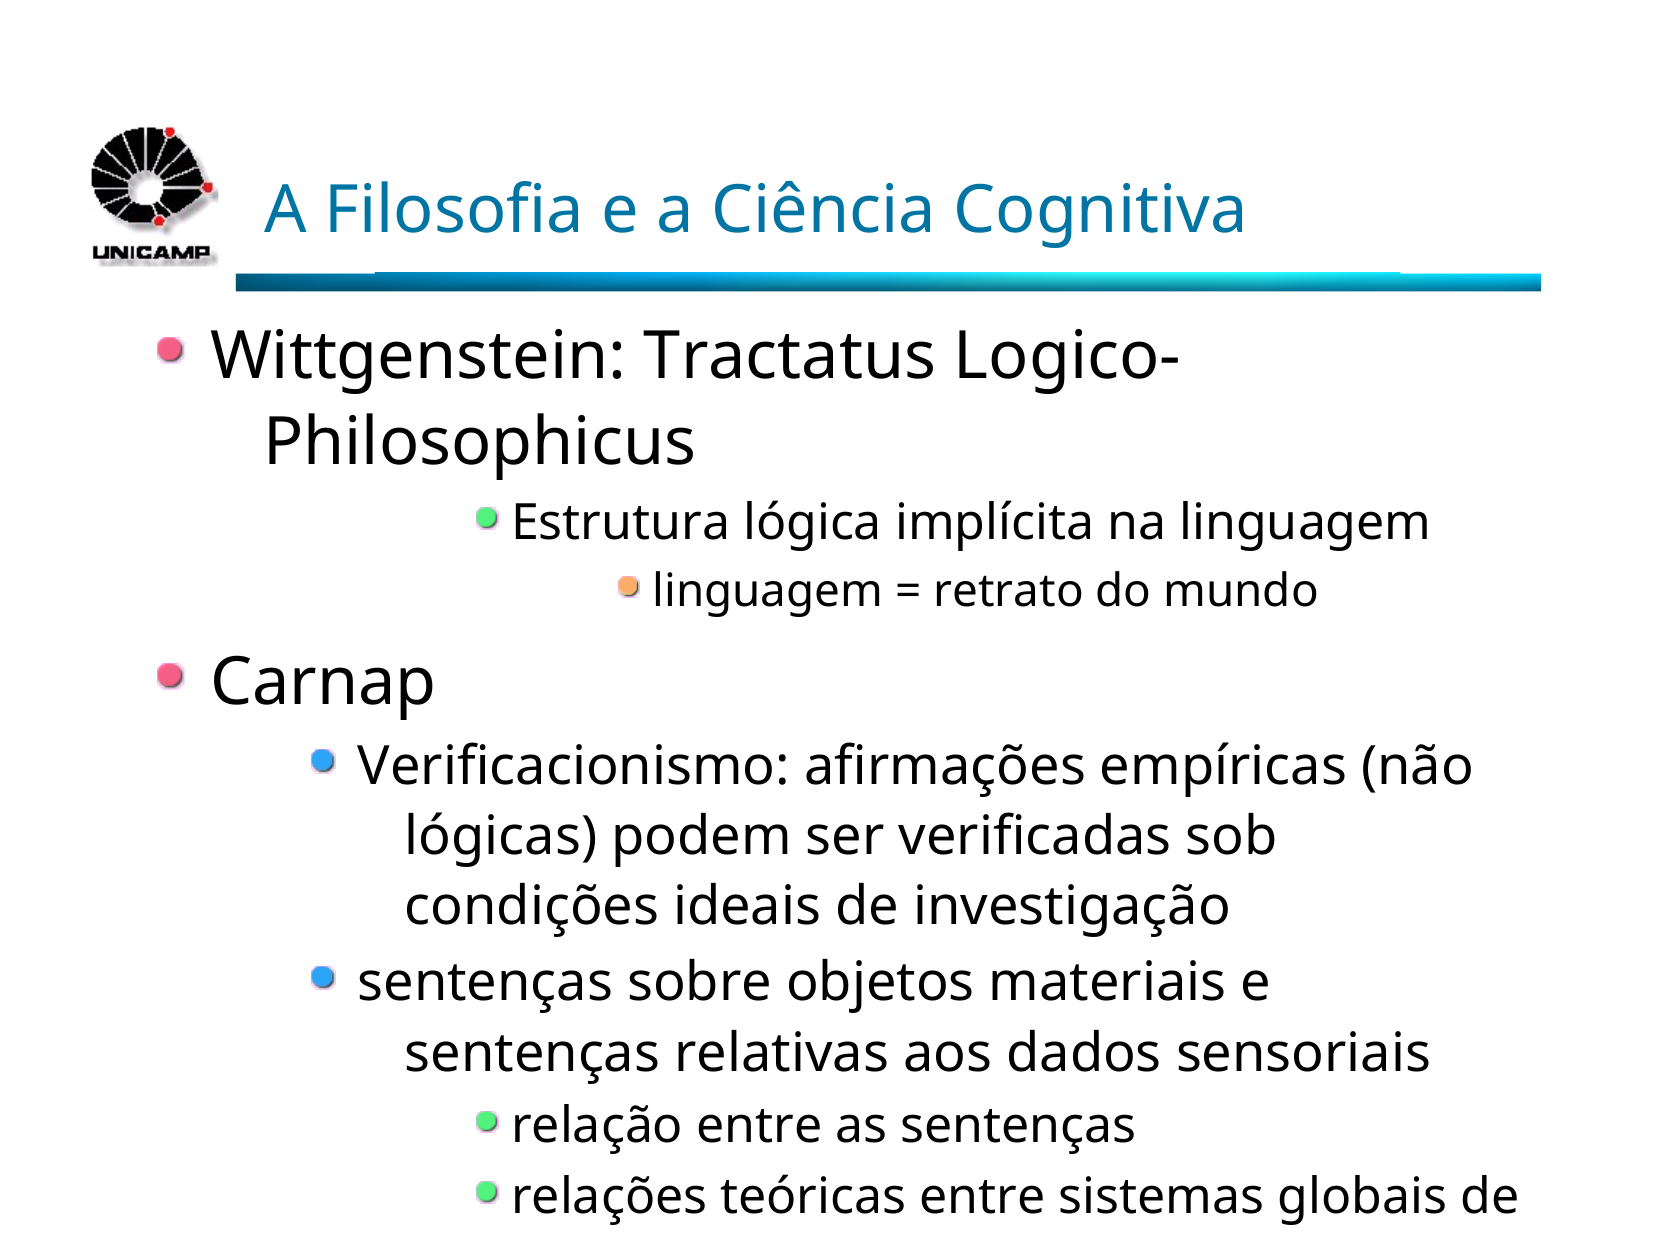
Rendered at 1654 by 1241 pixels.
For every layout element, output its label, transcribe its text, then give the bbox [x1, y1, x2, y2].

title A Filosofia e a Ciência Cognitiva [264, 42, 1534, 250]
list Wittgenstein: Tractatus Logico-Philosophicus Estrutura lógica implícita na linguagem linguagem = retrato do mundo Carnap Verificacionismo: afirmações empíricas (não lógicas) podem ser verificadas sob condições ideais de investigação sentenças sobre objetos materiais e sentenças relativas aos dados sensoriais relação entre as sentenças relações teóricas entre sistemas globais de sentenças Toda a filosofia: reduzida a questões de sintaxe lógica [121, 309, 1534, 1186]
picture [125, 272, 1654, 295]
picture [475, 1186, 500, 1205]
